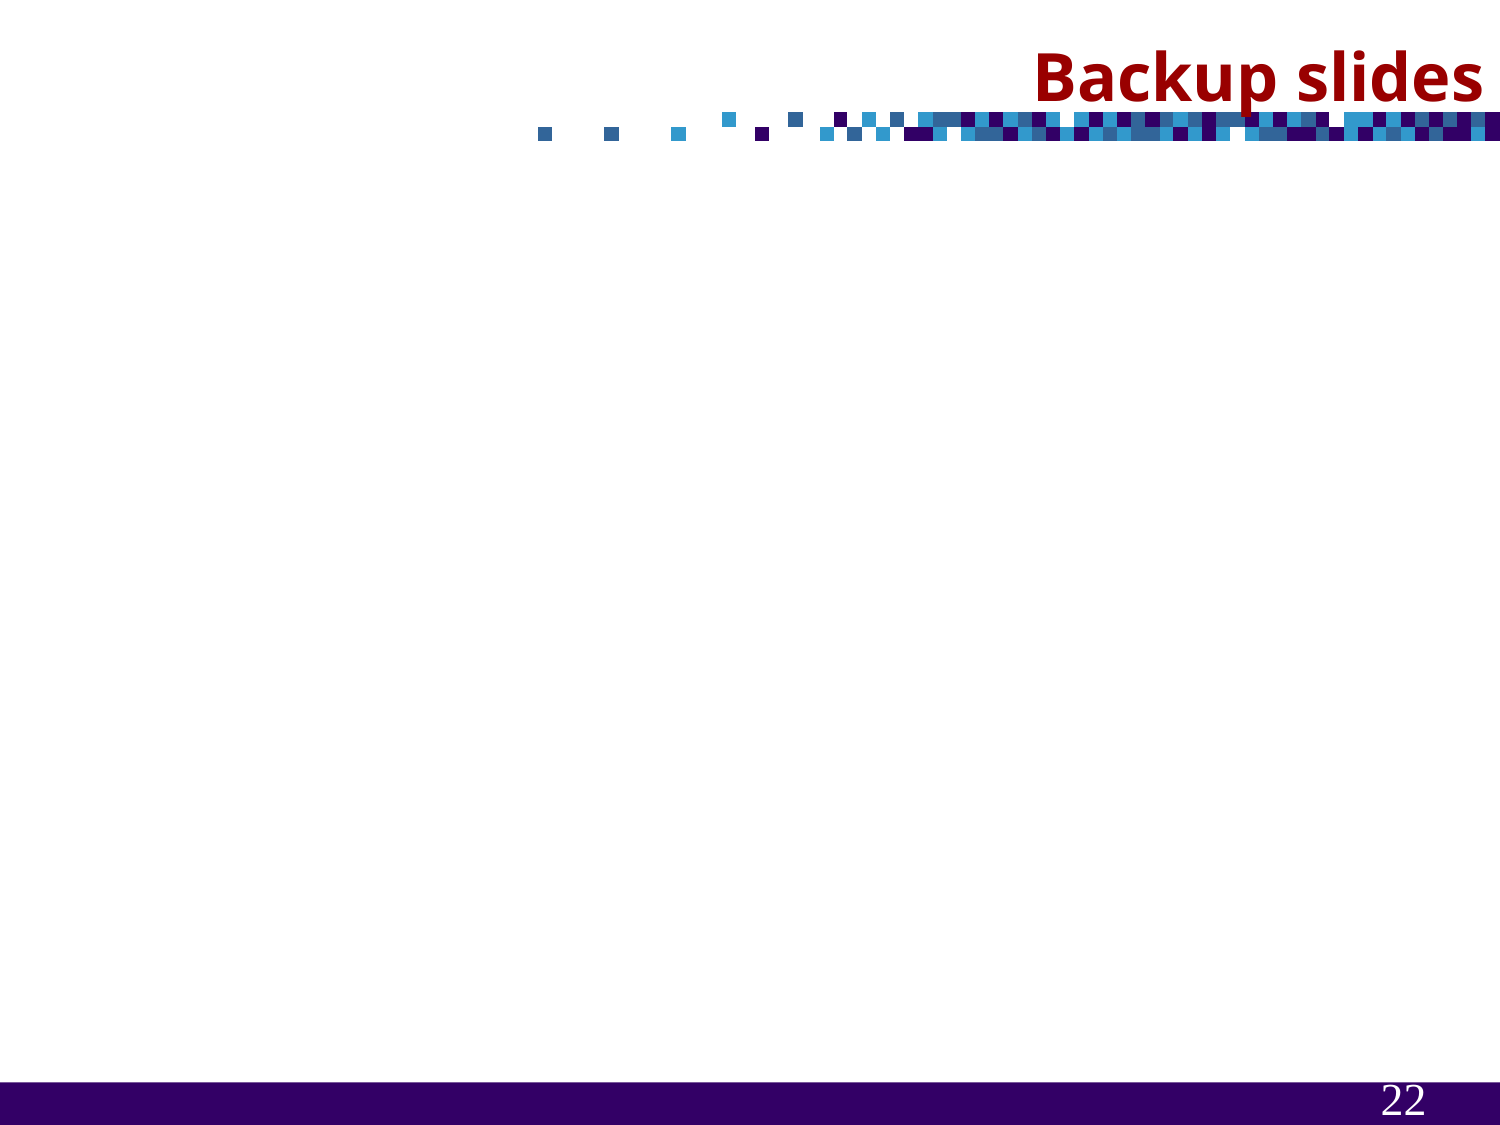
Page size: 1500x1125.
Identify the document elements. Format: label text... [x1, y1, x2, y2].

title Backup slides [0, 24, 1500, 125]
